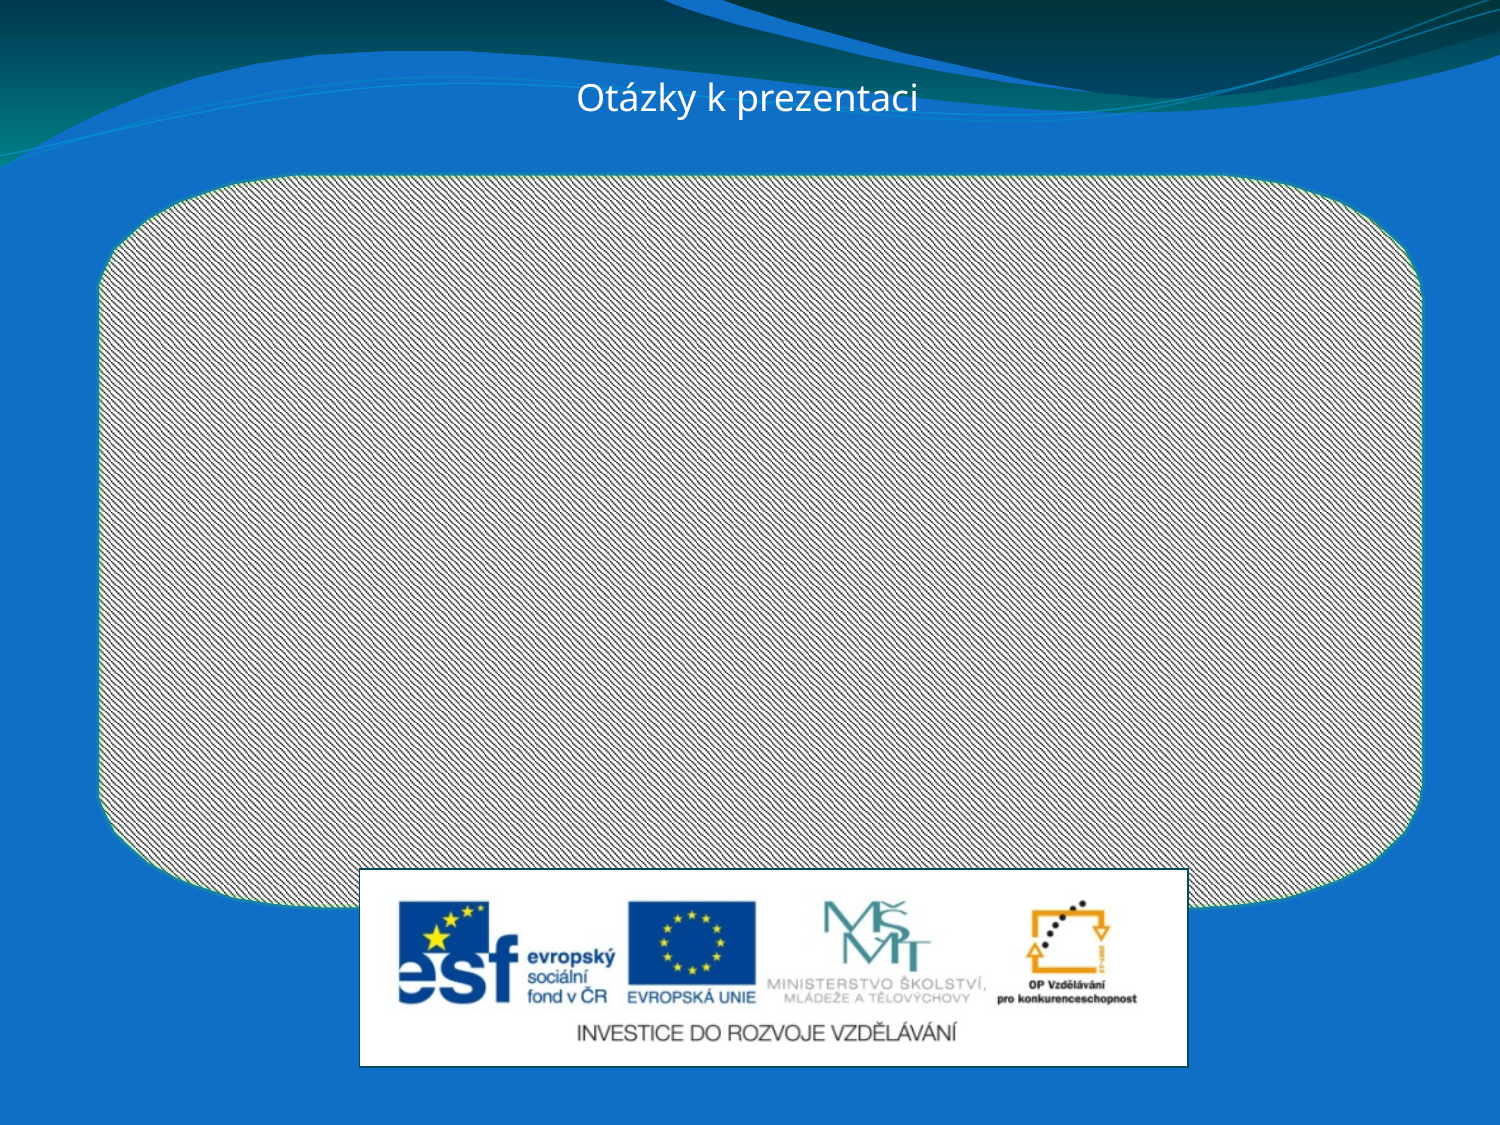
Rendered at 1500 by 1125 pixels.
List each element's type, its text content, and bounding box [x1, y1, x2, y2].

picture [361, 871, 1186, 1065]
text_box Otázky k prezentaci [561, 66, 934, 126]
text_box [99, 175, 1423, 908]
